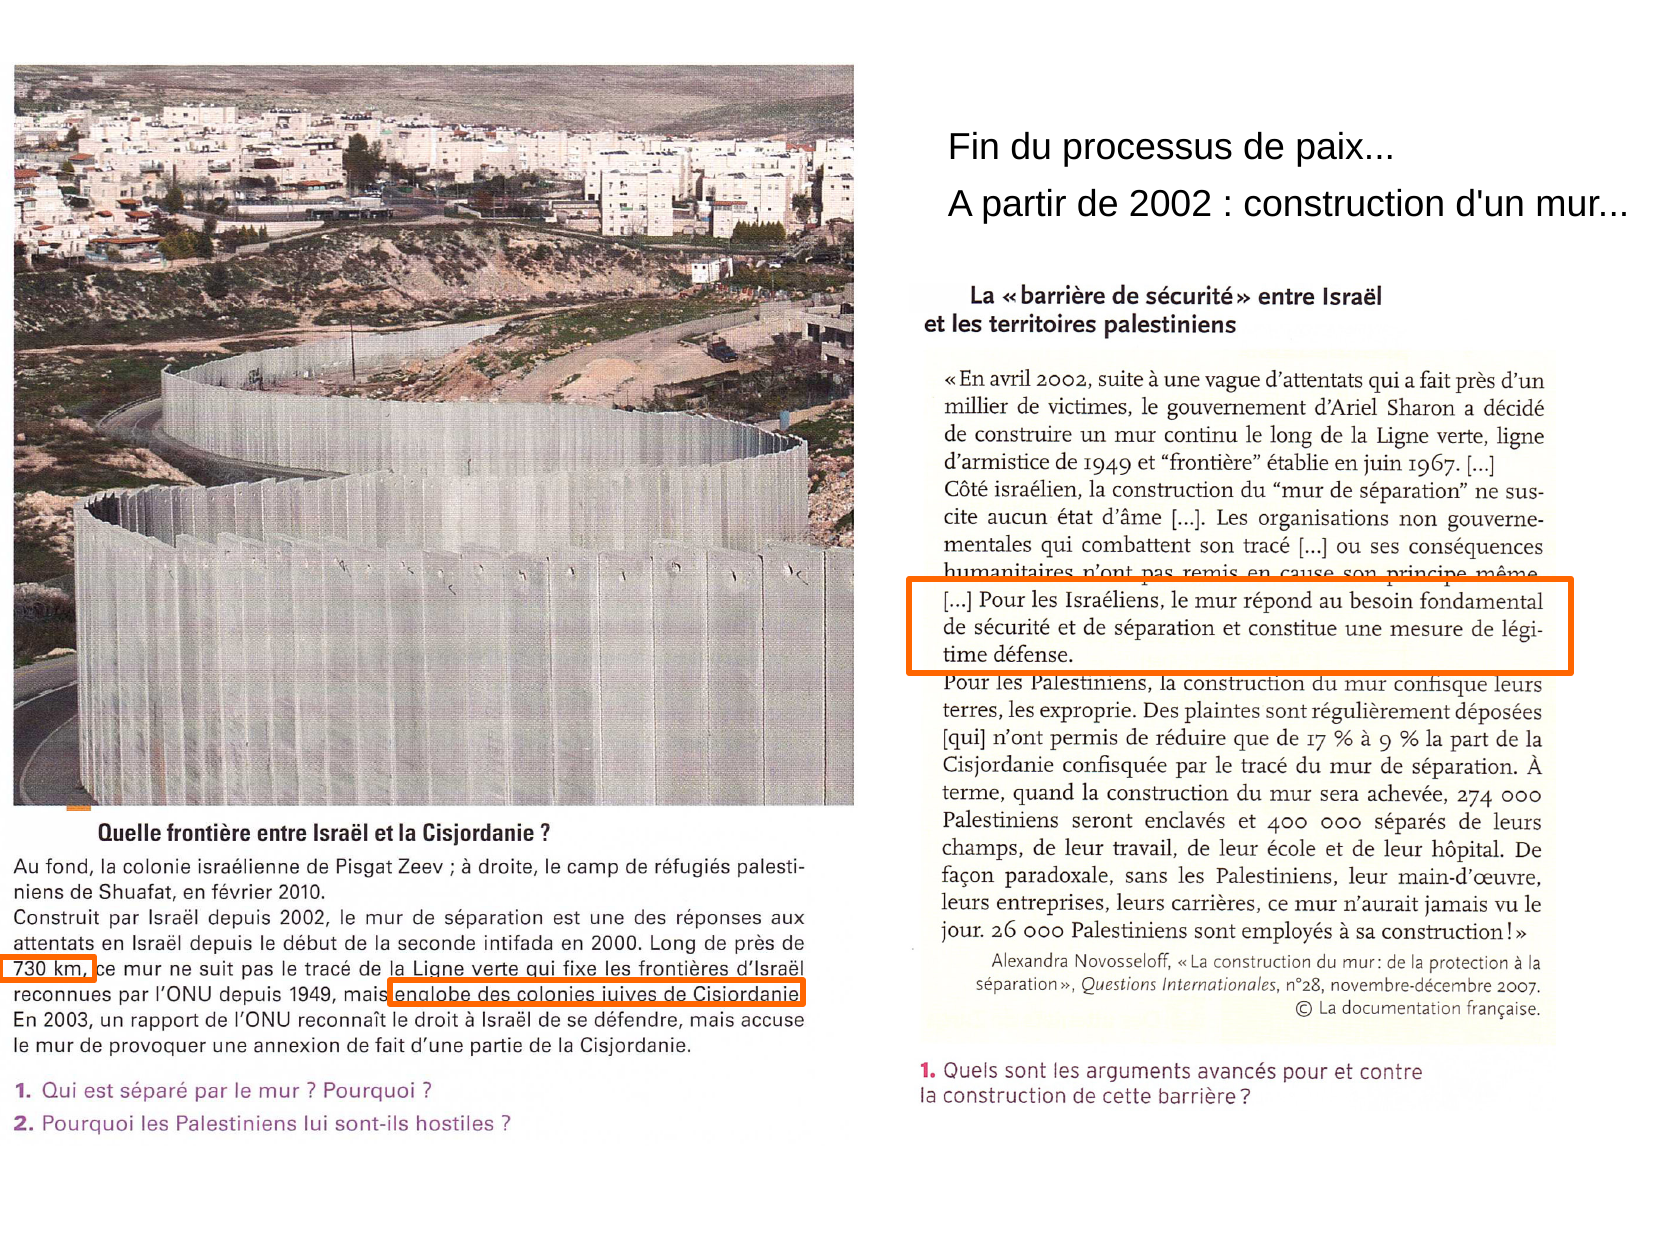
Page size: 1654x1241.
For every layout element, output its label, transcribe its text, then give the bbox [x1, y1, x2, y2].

picture [909, 283, 1556, 576]
text_box Fin du processus de paix... [933, 118, 1410, 174]
picture [909, 676, 1556, 1111]
text_box A partir de 2002 : construction d'un mur... [933, 174, 1645, 232]
picture [0, 62, 863, 1146]
picture [3, 960, 92, 977]
picture [912, 582, 1556, 670]
